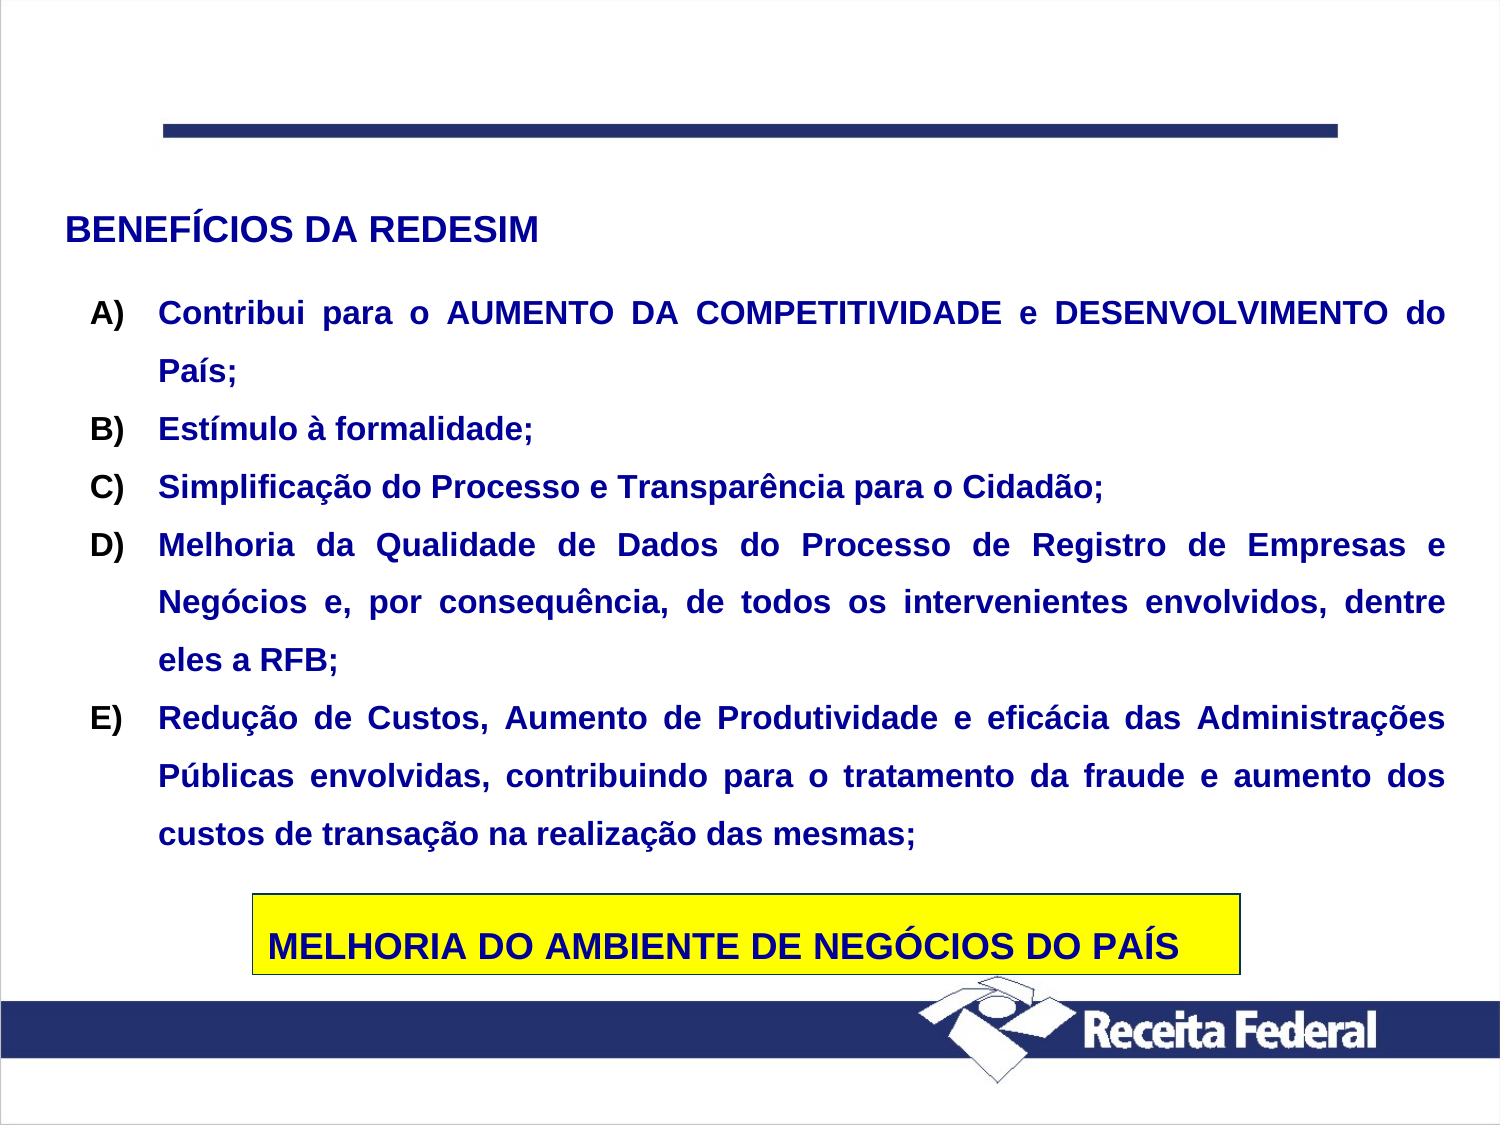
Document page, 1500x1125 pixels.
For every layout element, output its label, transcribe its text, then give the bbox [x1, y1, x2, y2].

text_box MELHORIA DO AMBIENTE DE NEGÓCIOS DO PAÍS [252, 893, 1241, 975]
text_box BENEFÍCIOS DA REDESIM [49, 177, 613, 258]
picture [0, 0, 1500, 1125]
text_box Contribui para o AUMENTO DA COMPETITIVIDADE e DESENVOLVIMENTO do País; Estímulo à formalidade; Simplificação do Processo e Transparência para o Cidadão; Melhoria da Qualidade de Dados do Processo de Registro de Empresas e Negócios e, por consequência, de todos os intervenientes envolvidos, dentre eles a RFB; Redução de Custos, Aumento de Produtividade e eficácia das Administrações Públicas envolvidas, contribuindo para o tratamento da fraude e aumento dos custos de transação na realização das mesmas; [74, 265, 1463, 918]
